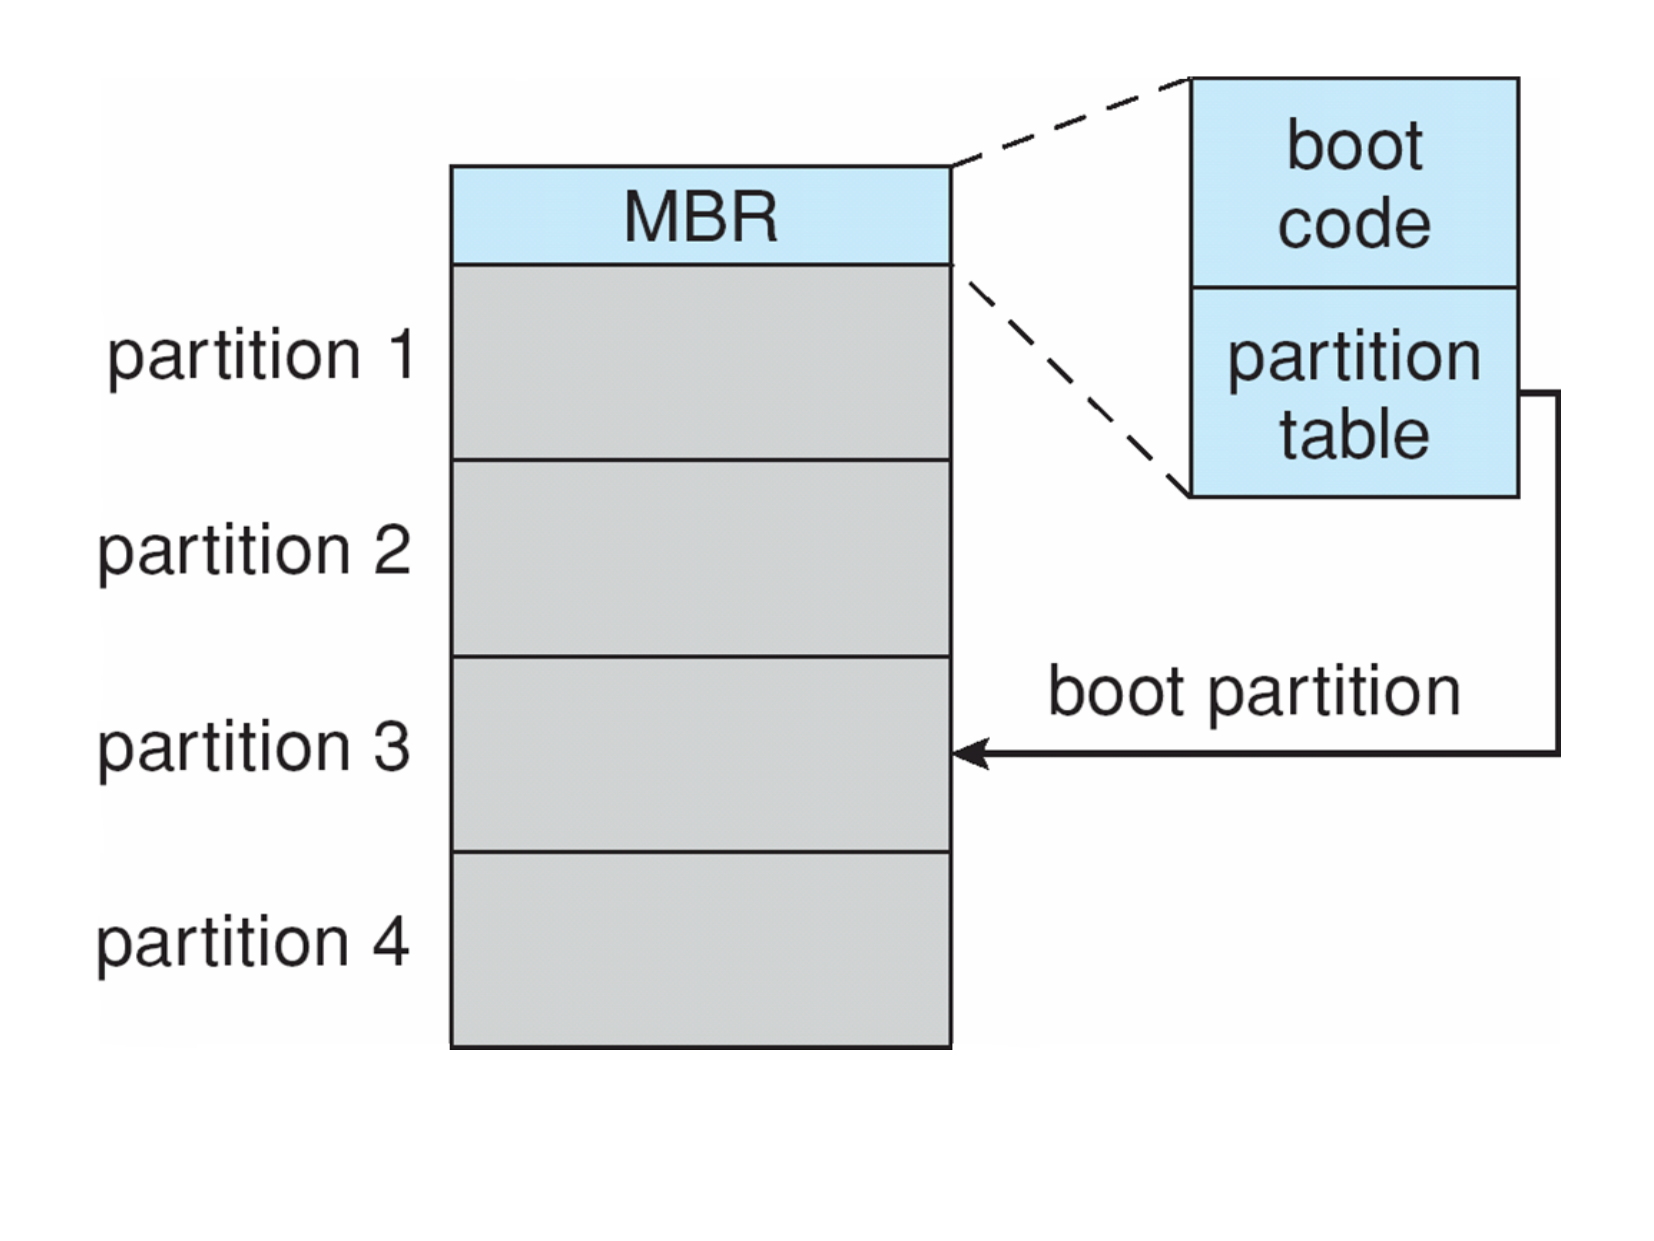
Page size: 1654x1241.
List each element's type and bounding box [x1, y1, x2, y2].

picture [95, 74, 1561, 1051]
